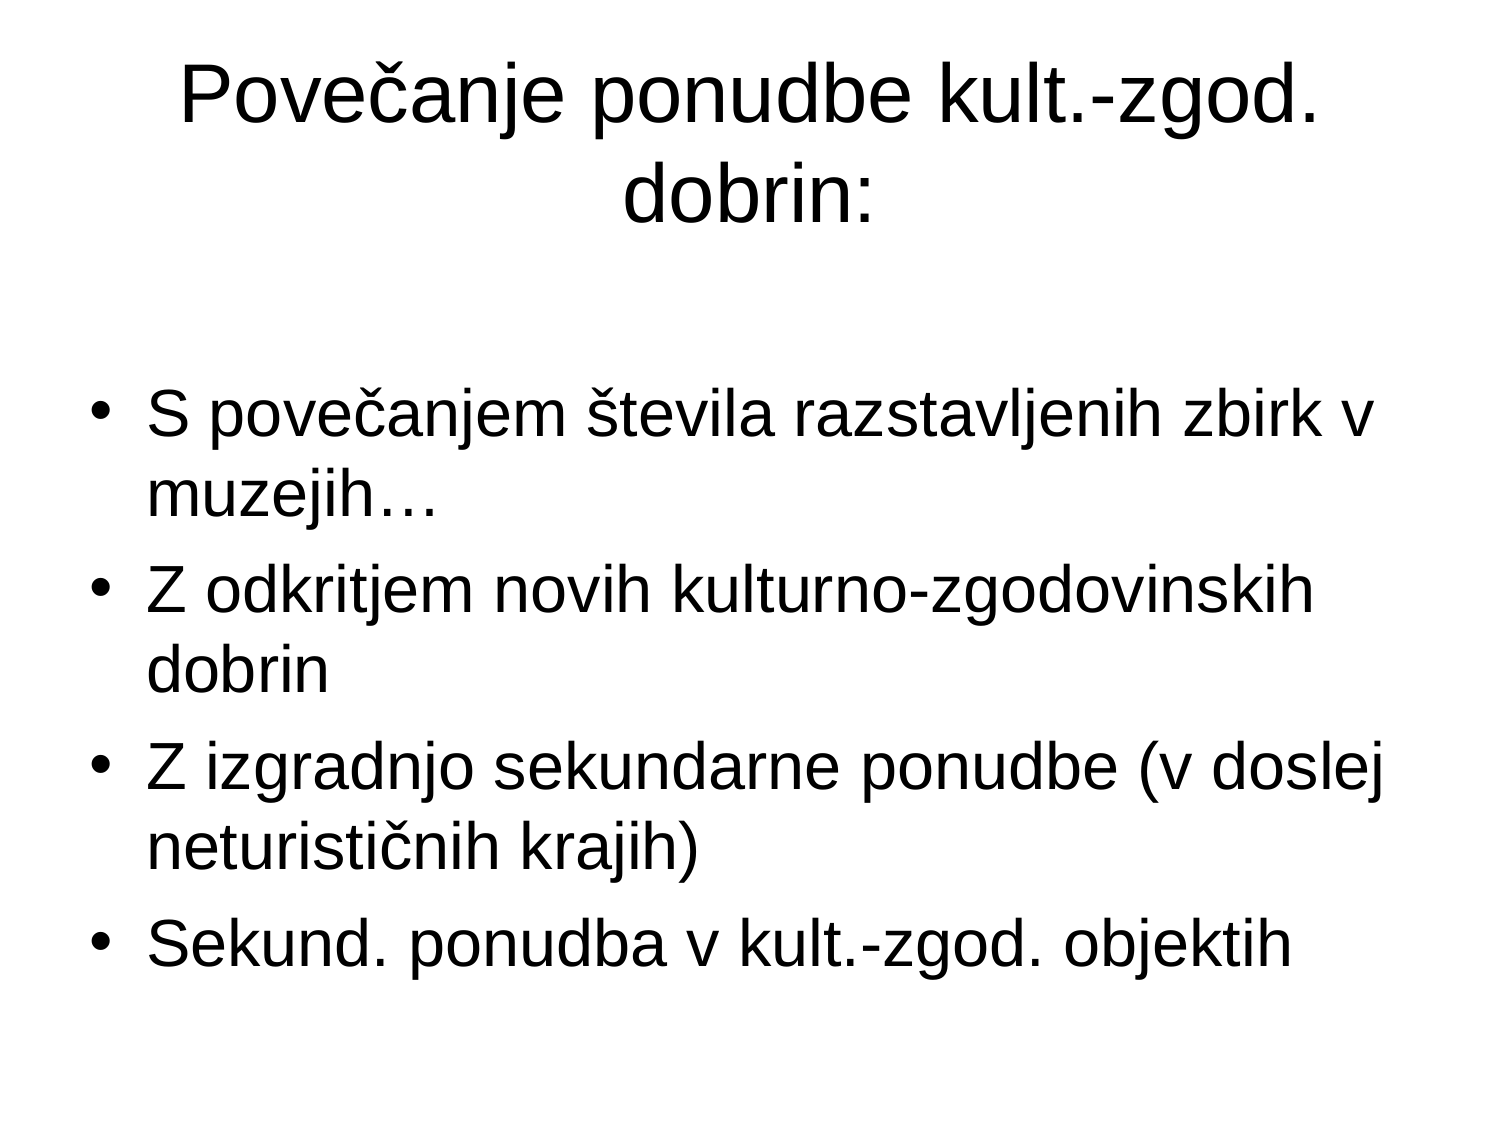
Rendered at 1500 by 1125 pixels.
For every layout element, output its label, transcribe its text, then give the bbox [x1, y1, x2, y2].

list S povečanjem števila razstavljenih zbirk v muzejih… Z odkritjem novih kulturno-zgodovinskih dobrin Z izgradnjo sekundarne ponudbe (v doslej neturističnih krajih) Sekund. ponudba v kult.-zgod. objektih [75, 361, 1426, 1006]
title Povečanje ponudbe kult.-zgod. dobrin: [75, 31, 1426, 247]
